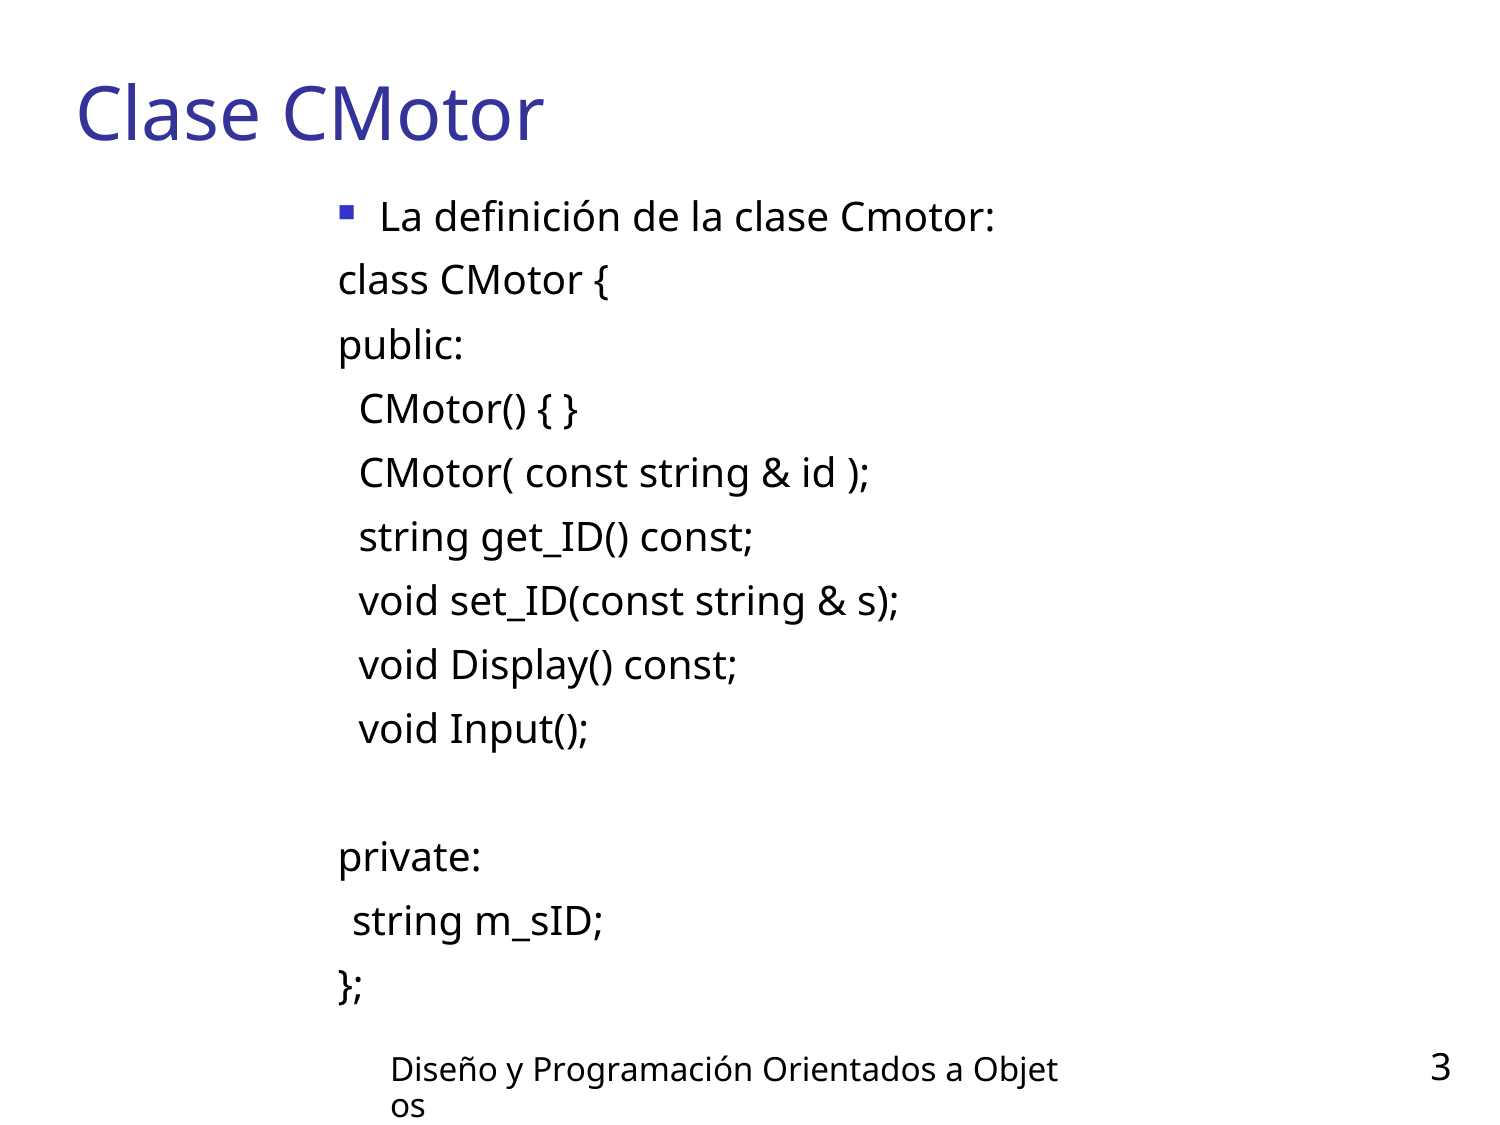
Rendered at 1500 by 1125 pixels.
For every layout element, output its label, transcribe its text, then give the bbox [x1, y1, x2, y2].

title Clase CMotor [75, 25, 1466, 188]
list La definición de la clase Cmotor: class CMotor { public: CMotor() { } CMotor( const string & id ); string get_ID() const; void set_ID(const string & s); void Display() const; void Input(); private: string m_sID; }; [337, 187, 1462, 1013]
